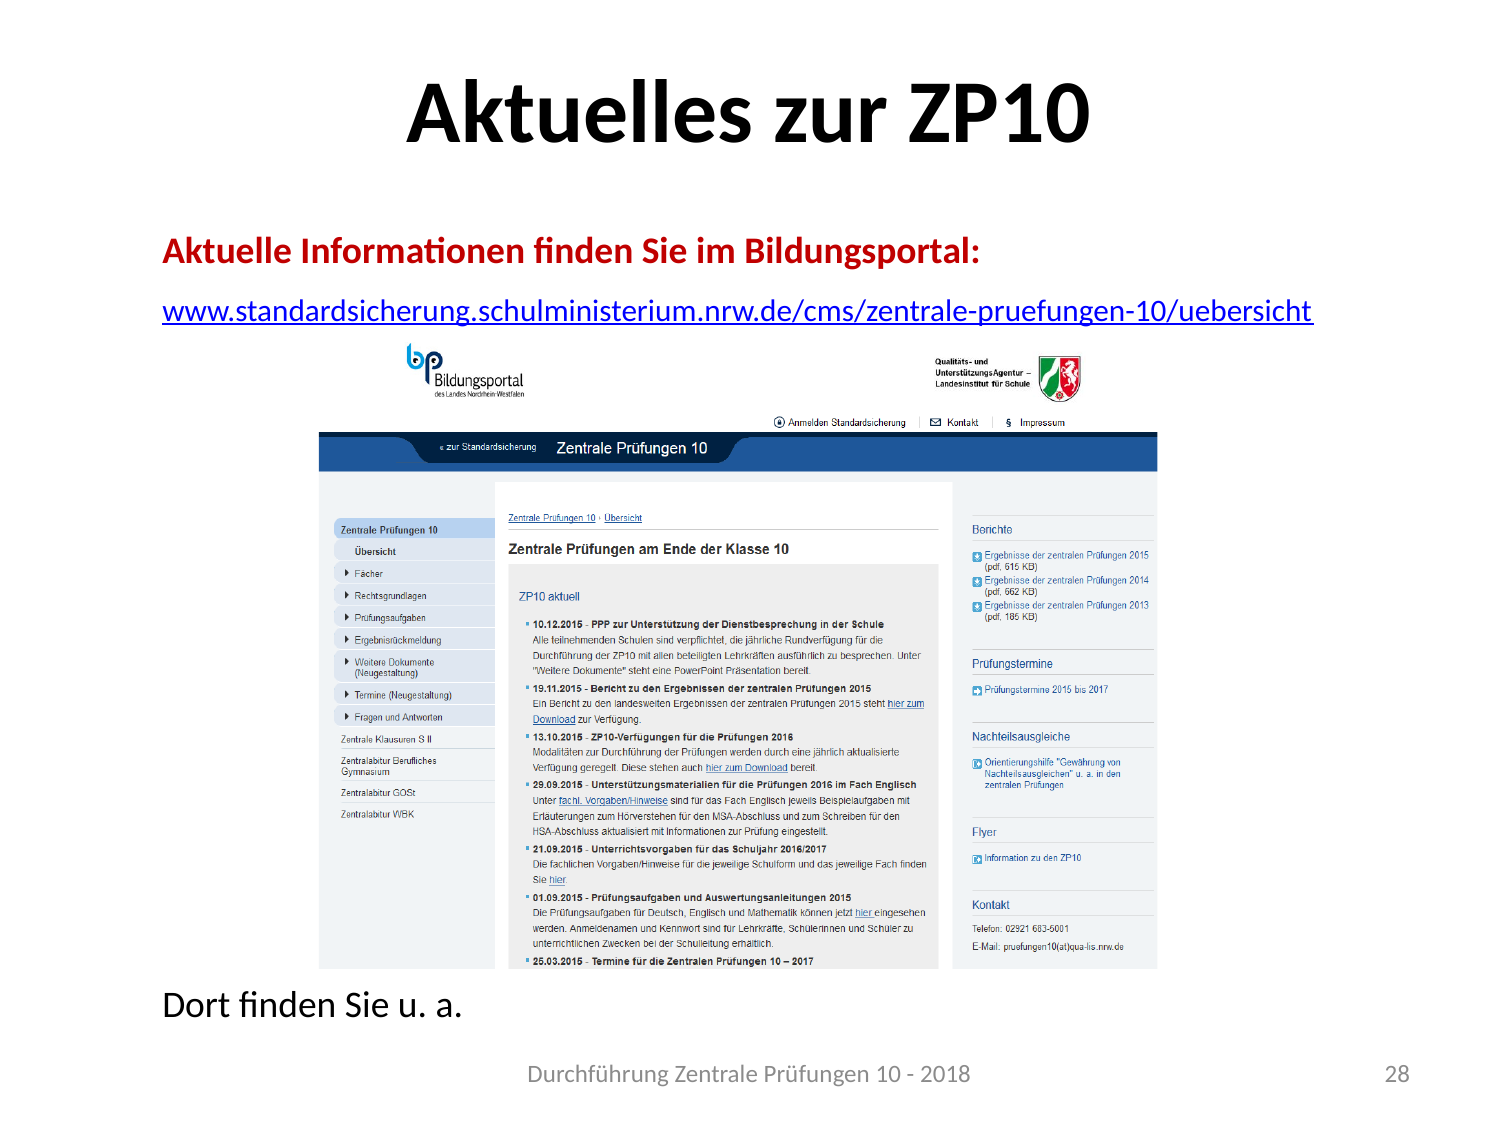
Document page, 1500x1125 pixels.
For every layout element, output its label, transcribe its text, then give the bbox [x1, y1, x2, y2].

text_box Aktuelle Informationen finden Sie im Bildungsportal: www.standardsicherung.schulministerium.nrw.de/cms/zentrale-pruefungen-10/uebersicht Dort finden Sie u. a. [147, 196, 1329, 1033]
title Aktuelles zur ZP10 [75, 45, 1424, 209]
footer Durchführung Zentrale Prüfungen 10 - 2018 [512, 1042, 988, 1103]
picture [318, 342, 1158, 969]
slide_number <Foliennummer> [1074, 1042, 1425, 1103]
